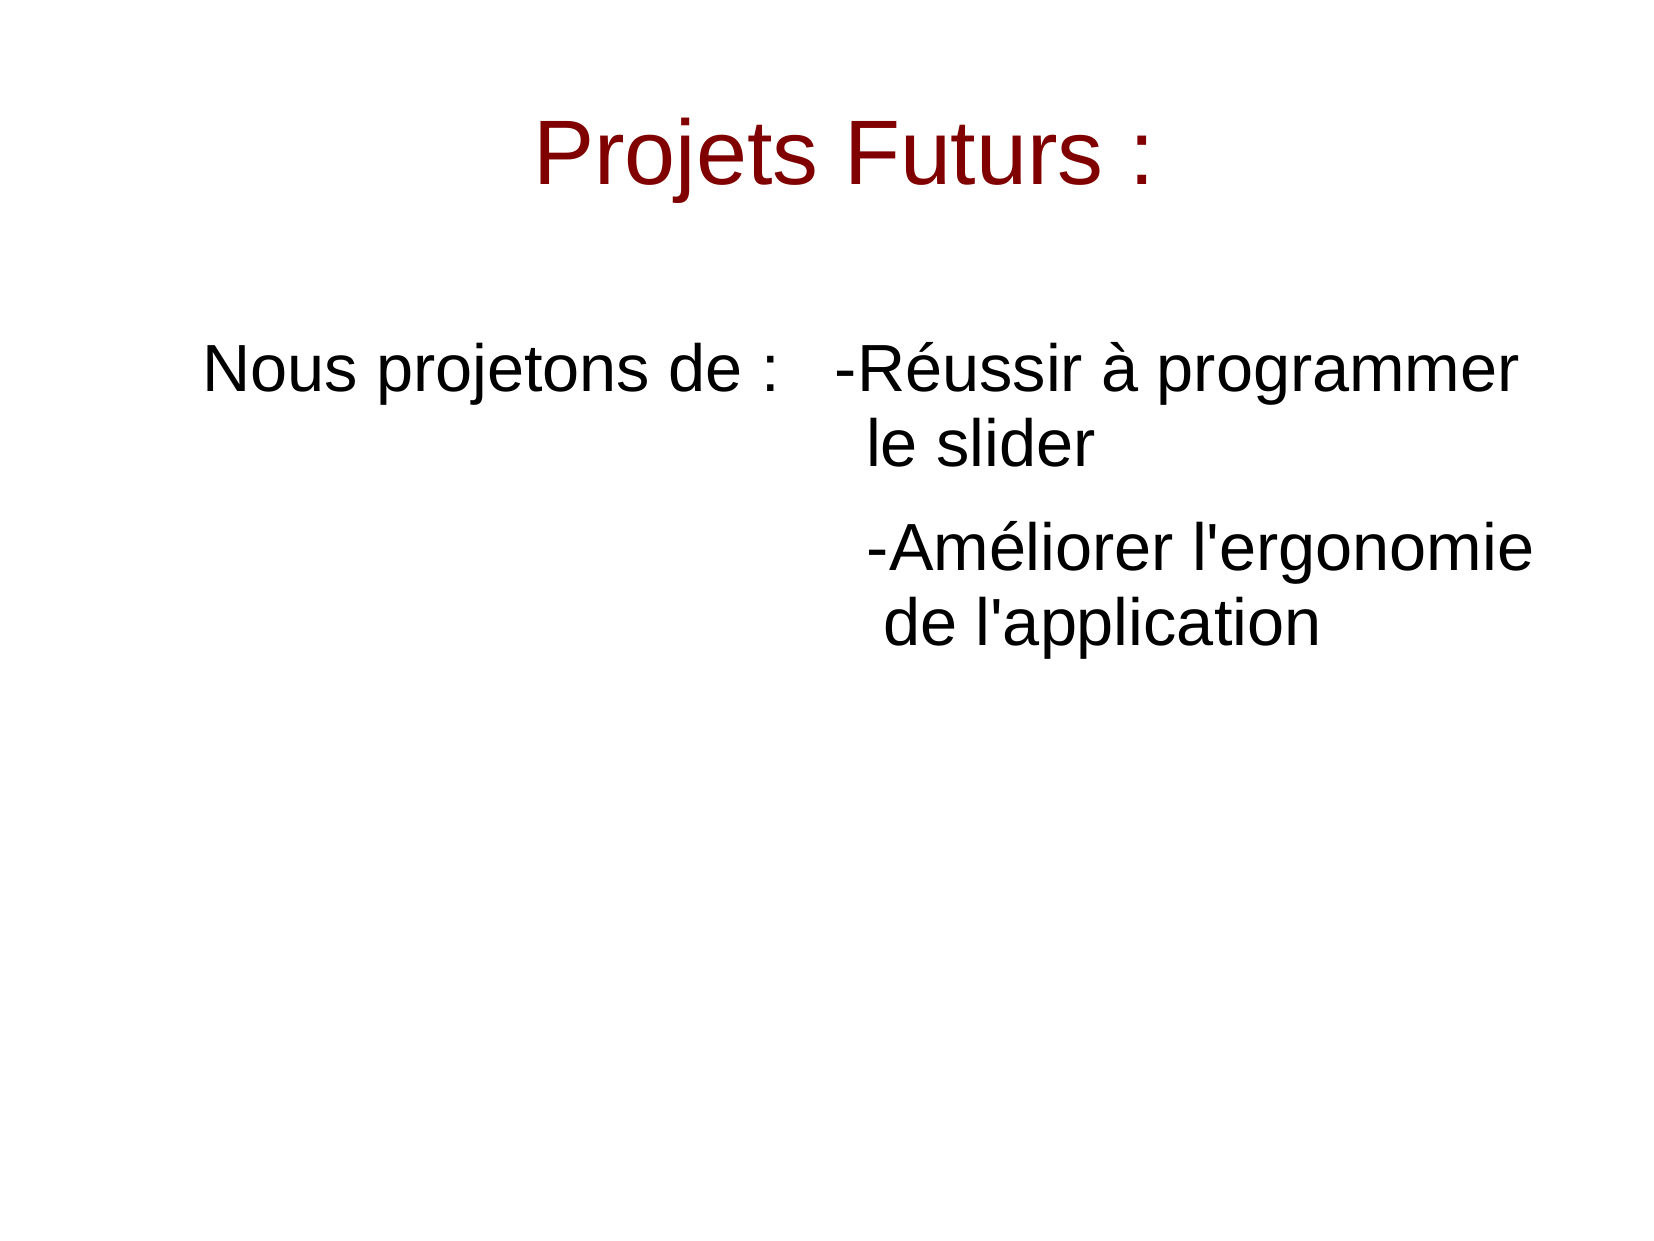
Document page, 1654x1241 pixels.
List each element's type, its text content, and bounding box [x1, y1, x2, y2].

title Projets Futurs : [118, 49, 1571, 257]
list Nous projetons de : -Réussir à programmer le slider -Améliorer l'ergonomie de l'application [129, 330, 1560, 1111]
